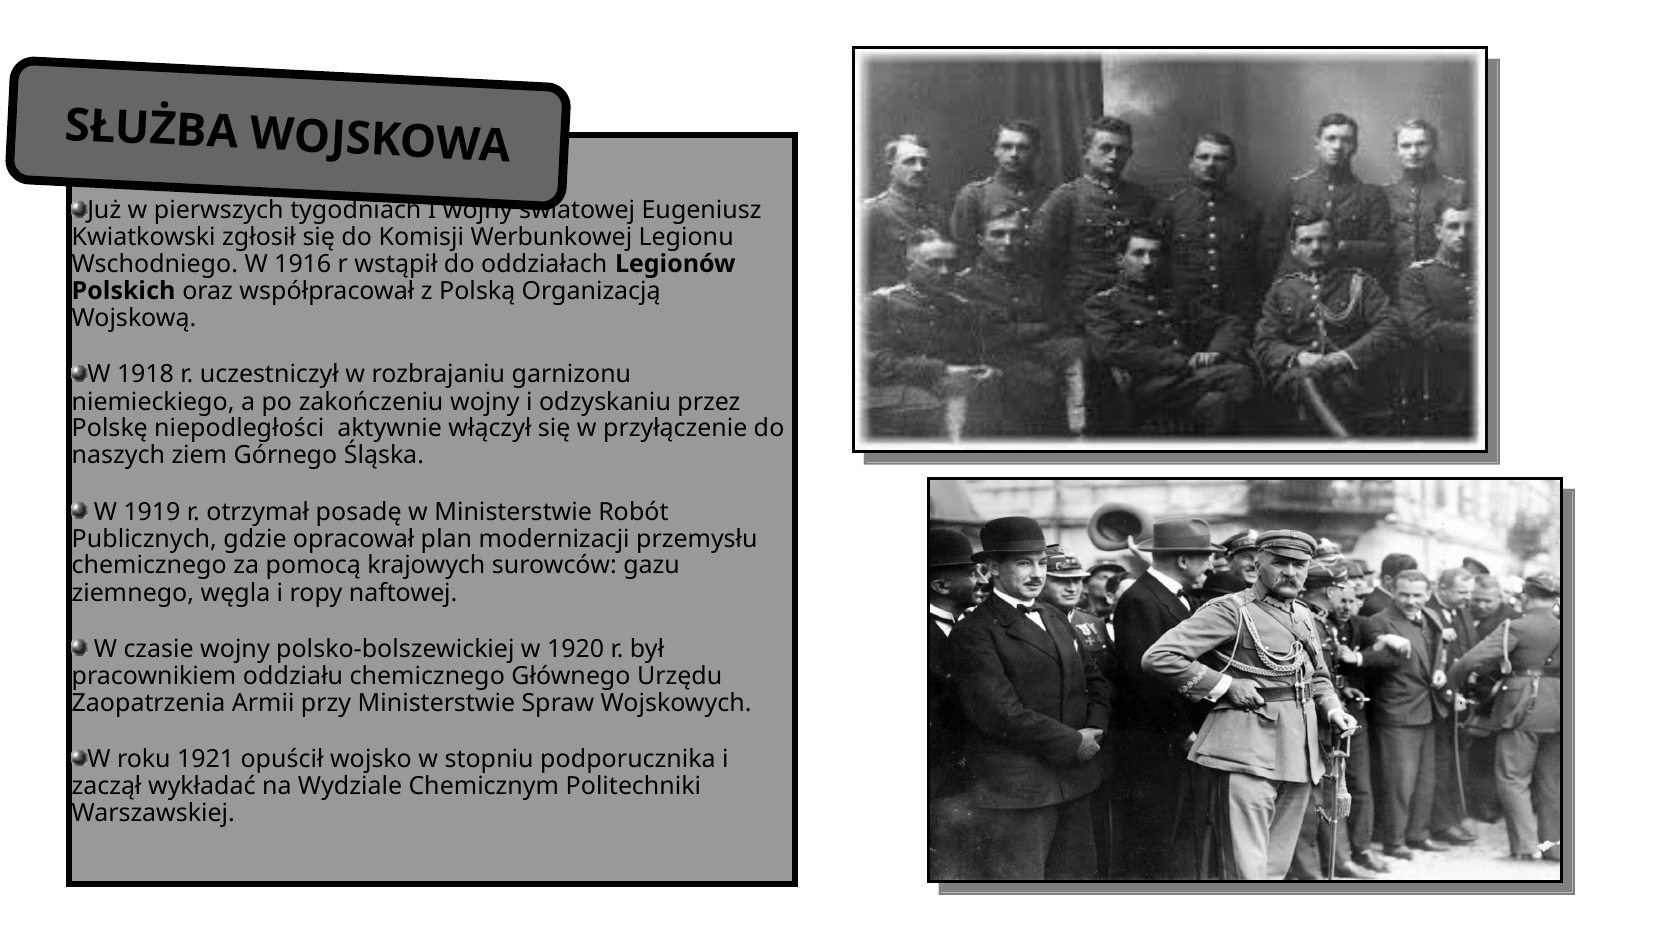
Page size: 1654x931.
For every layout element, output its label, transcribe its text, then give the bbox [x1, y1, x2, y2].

list Już w pierwszych tygodniach I wojny światowej Eugeniusz Kwiatkowski zgłosił się do Komisji Werbunkowej Legionu Wschodniego. W 1916 r wstąpił do oddziałach Legionów Polskich oraz współpracował z Polską Organizacją Wojskową. W 1918 r. uczestniczył w rozbrajaniu garnizonu niemieckiego, a po zakończeniu wojny i odzyskaniu przez Polskę niepodległości aktywnie włączył się w przyłączenie do naszych ziem Górnego Śląska. W 1919 r. otrzymał posadę w Ministerstwie Robót Publicznych, gdzie opracował plan modernizacji przemysłu chemicznego za pomocą krajowych surowców: gazu ziemnego, węgla i ropy naftowej. W czasie wojny polsko-bolszewickiej w 1920 r. był pracownikiem oddziału chemicznego Głównego Urzędu Zaopatrzenia Armii przy Ministerstwie Spraw Wojskowych. W roku 1921 opuścił wojsko w stopniu podporucznika i zaczął wykładać na Wydziale Chemicznym Politechniki Warszawskiej. [68, 135, 796, 885]
picture [855, 49, 1486, 451]
picture [930, 480, 1561, 880]
text_box Służba wojskowa [9, 61, 567, 206]
